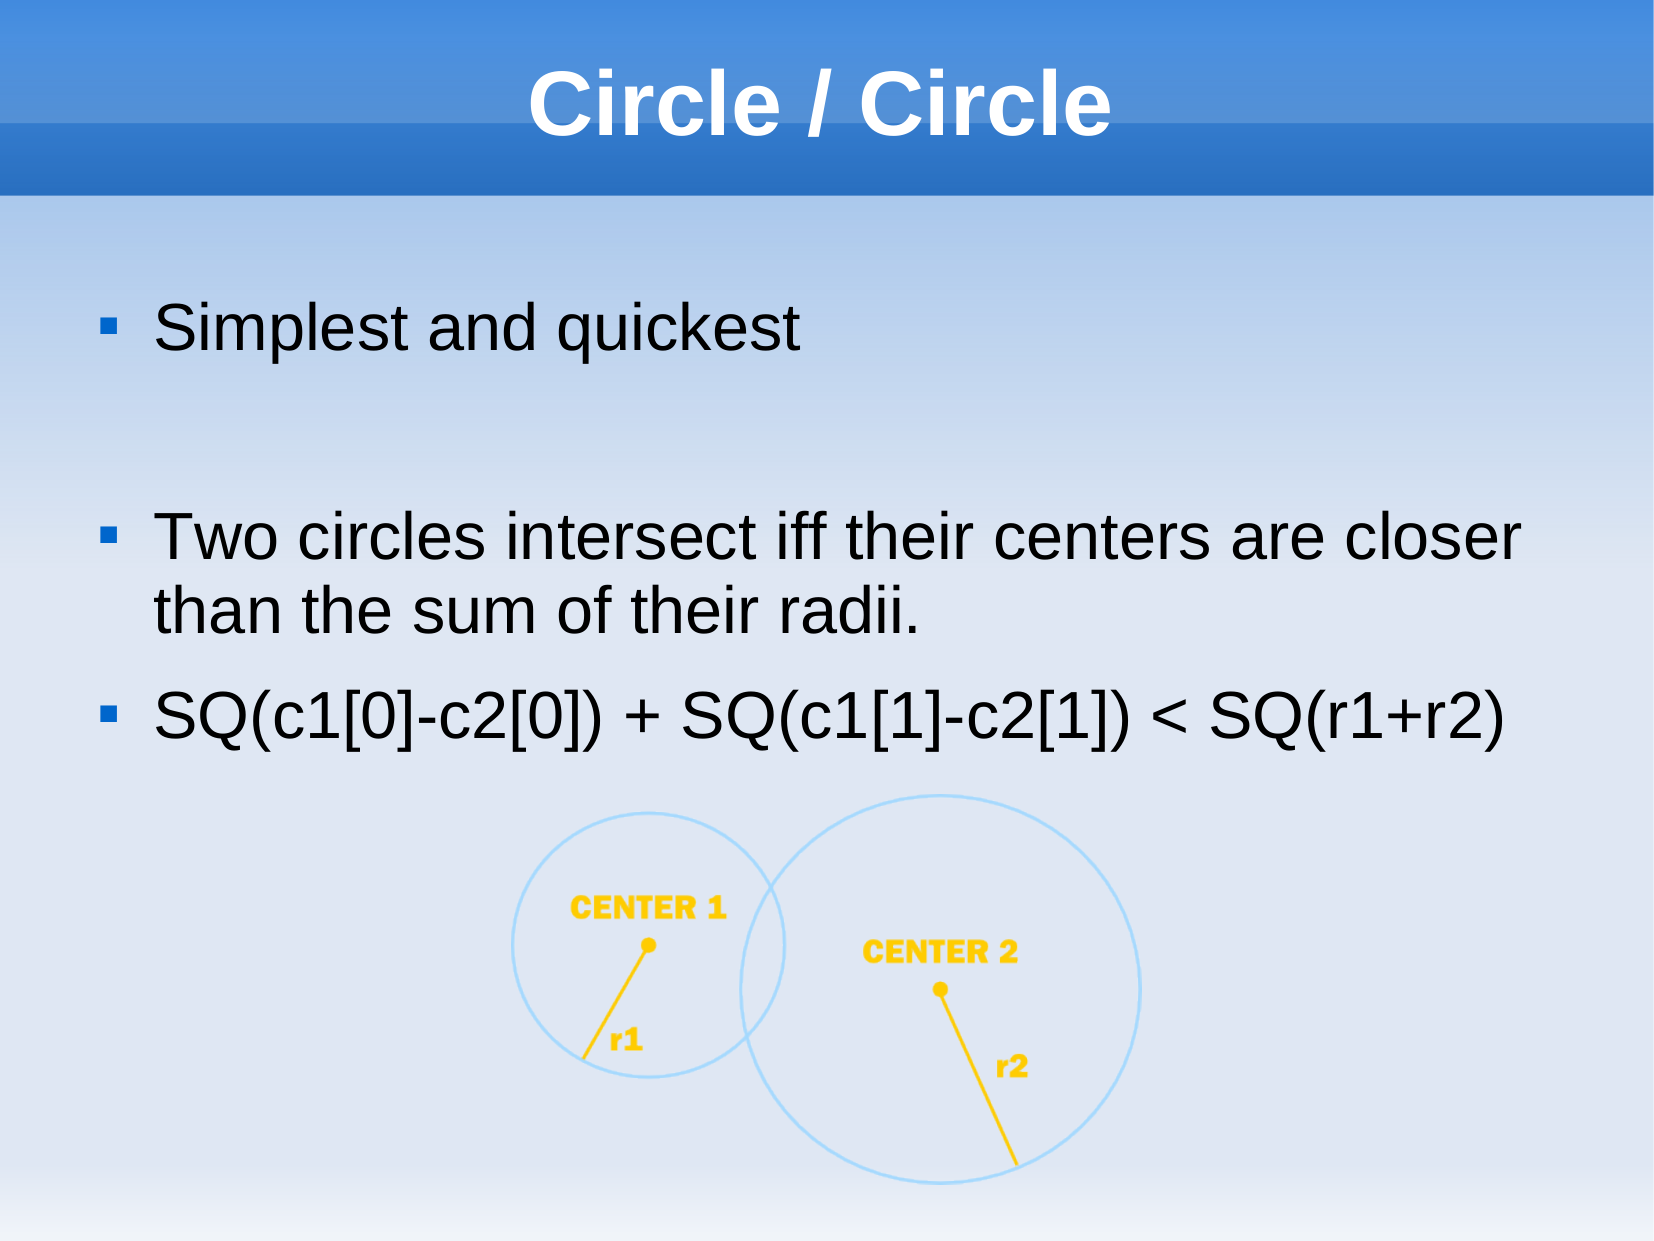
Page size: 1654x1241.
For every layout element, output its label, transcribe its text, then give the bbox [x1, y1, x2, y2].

title Circle / Circle [76, 0, 1565, 208]
list Simplest and quickest Two circles intersect iff their centers are closer than the sum of their radii. SQ(c1[0]-c2[0]) + SQ(c1[1]-c2[1]) < SQ(r1+r2) [82, 290, 1571, 753]
picture [0, 0, 1654, 1241]
